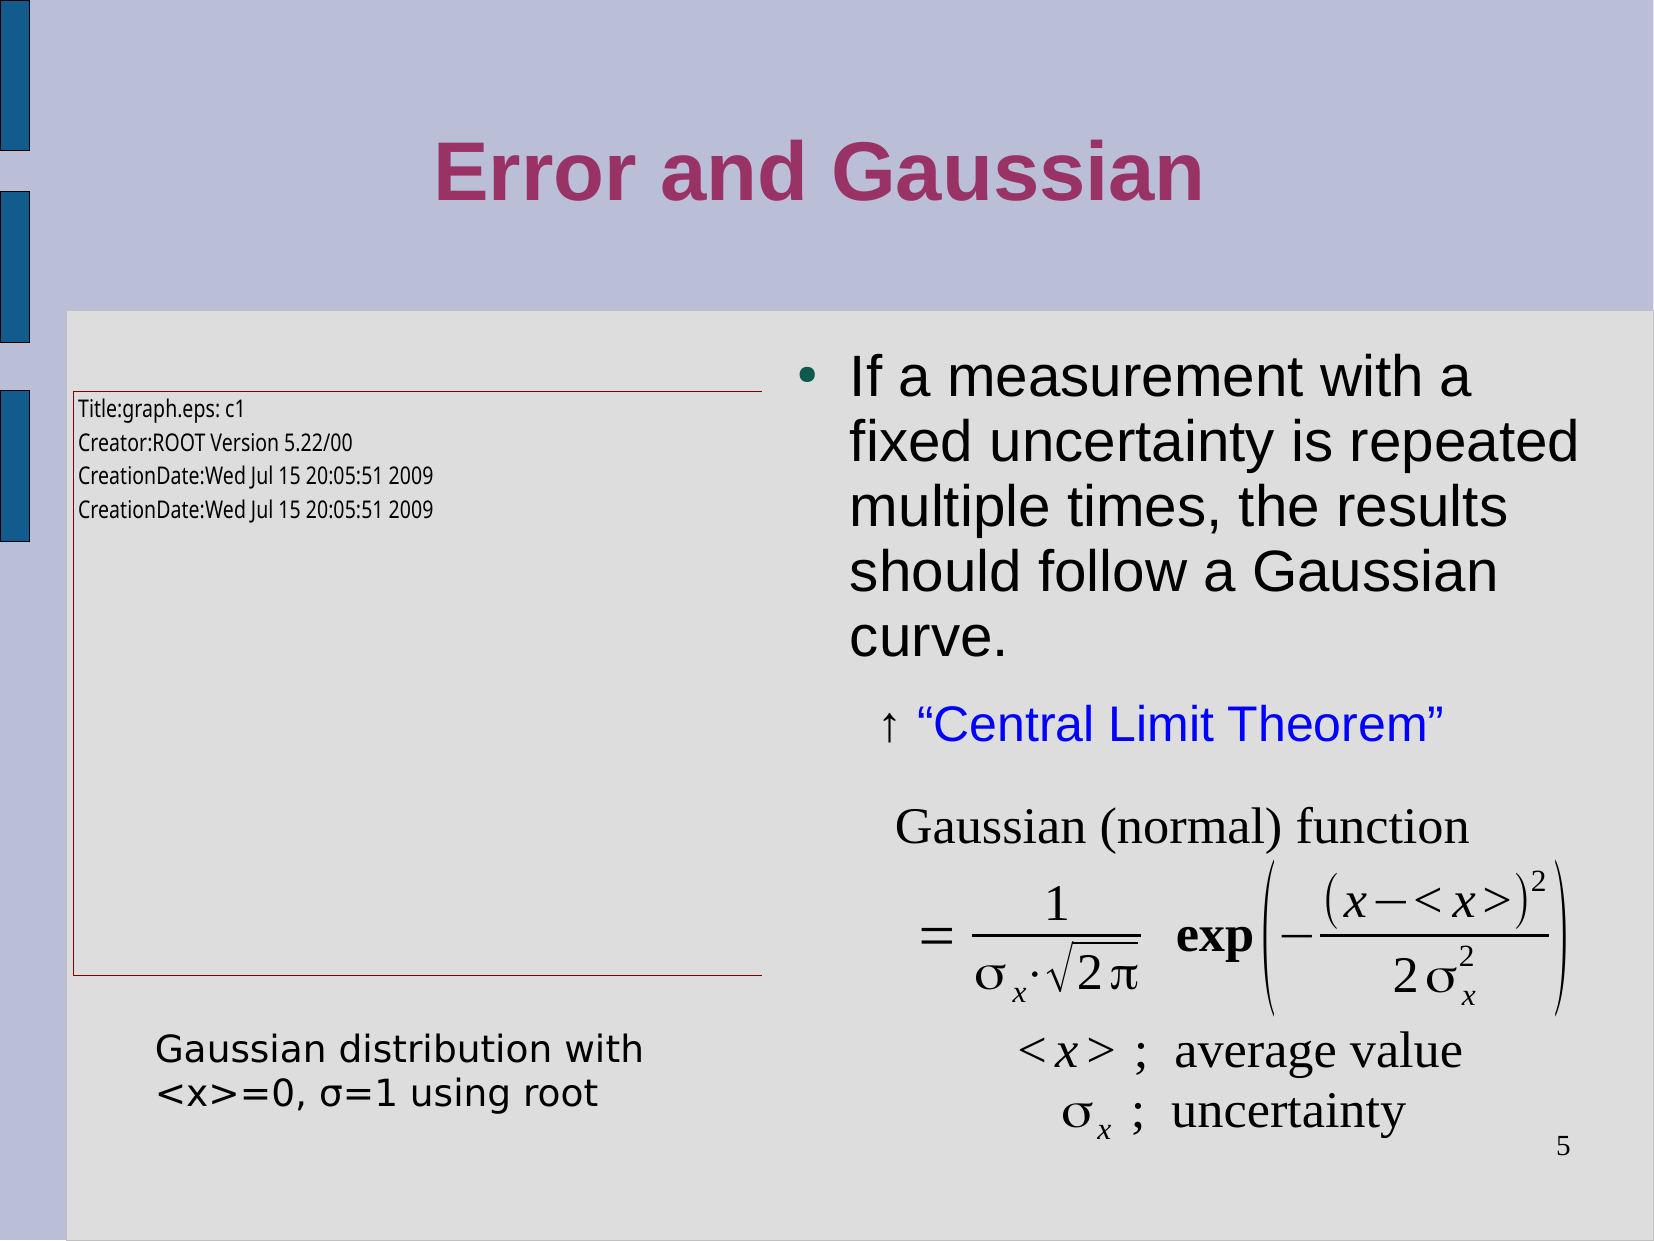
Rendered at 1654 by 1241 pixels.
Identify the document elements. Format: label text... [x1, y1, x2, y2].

picture [71, 390, 762, 976]
title Error and Gaussian [125, 75, 1538, 268]
text_box Gaussian distribution with <x>=0, σ=1 using root [139, 1020, 681, 1133]
chart [888, 796, 1581, 1146]
list If a measurement with a fixed uncertainty is repeated multiple times, the results should follow a Gaussian curve. ↑ “Central Limit Theorem” [779, 343, 1607, 818]
